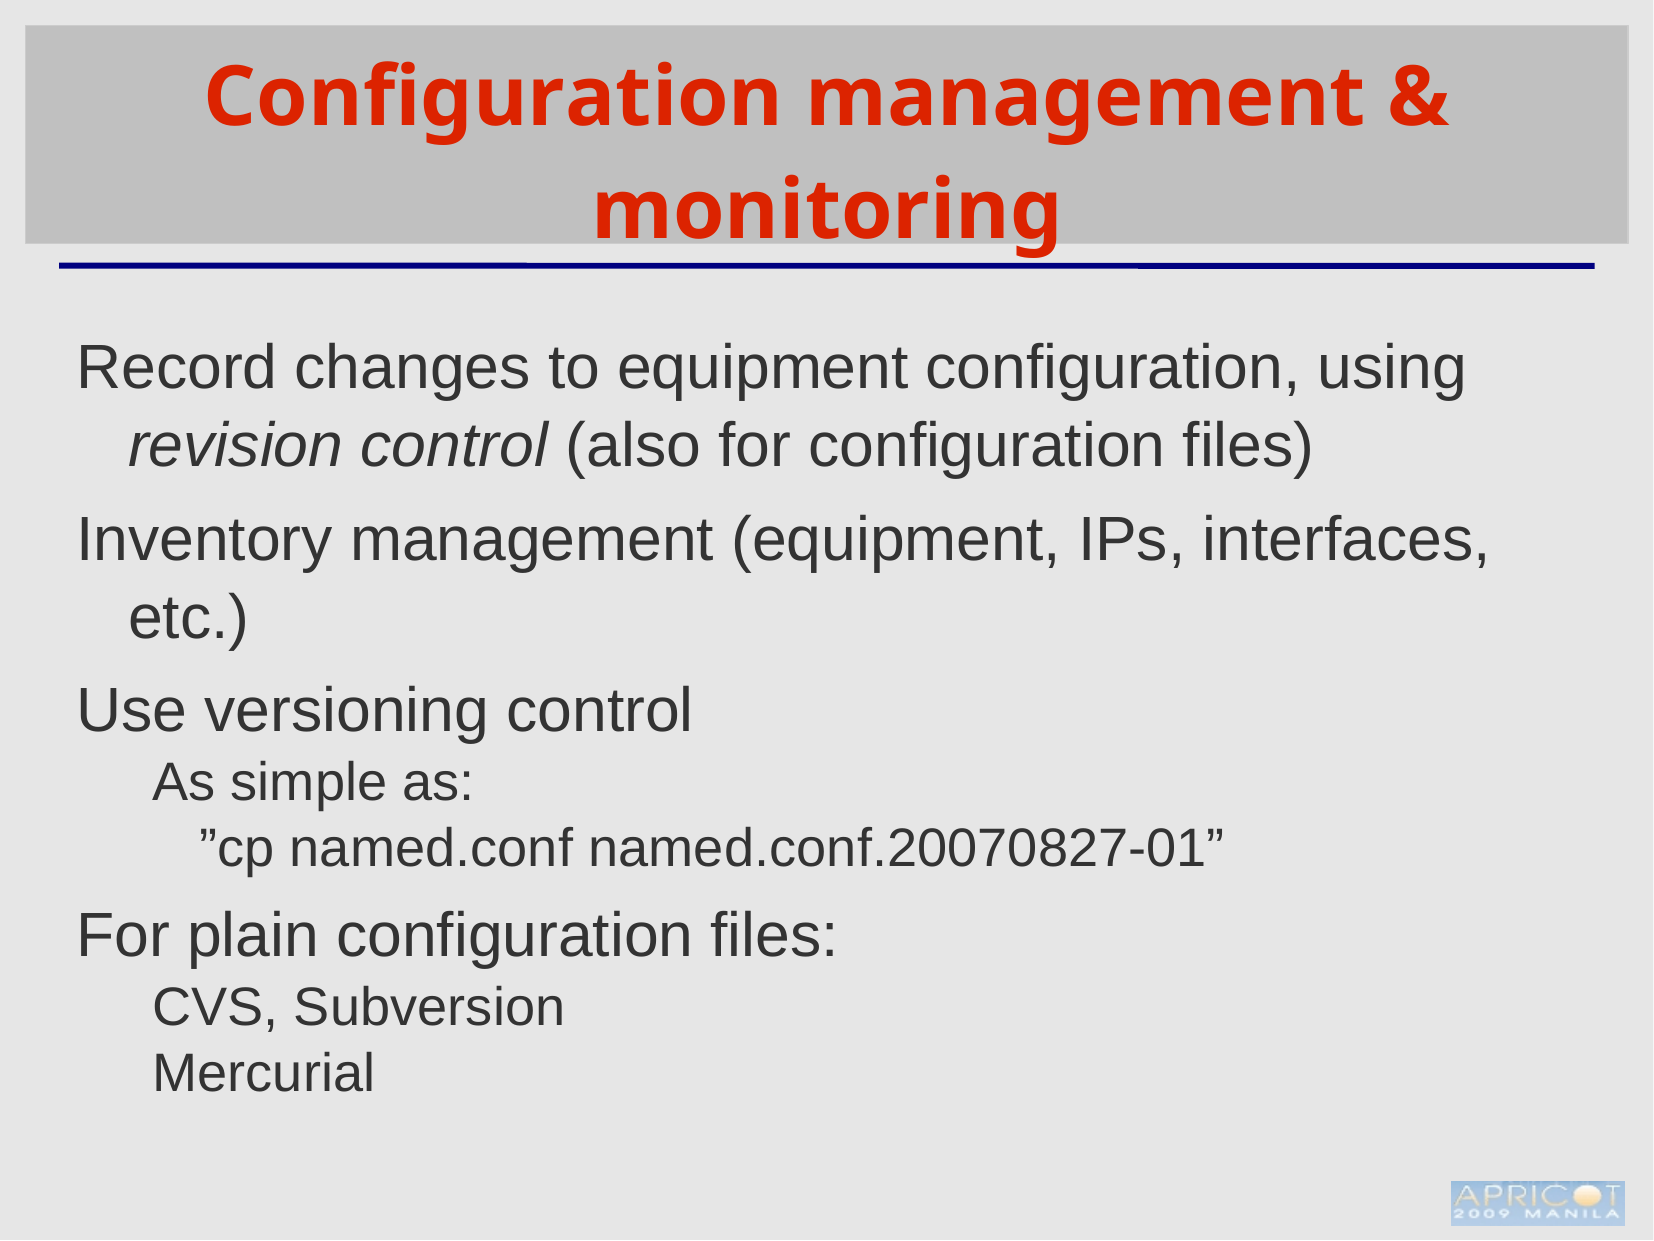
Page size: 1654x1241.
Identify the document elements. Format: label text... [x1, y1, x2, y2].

picture [1451, 1181, 1625, 1226]
list Record changes to equipment configuration, using revision control (also for configuration files)‏ Inventory management (equipment, IPs, interfaces, etc.)‏ Use versioning control As simple as: ”cp named.conf named.conf.20070827-01” For plain configuration files: CVS, Subversion Mercurial [59, 324, 1595, 1195]
title Configuration management & monitoring [121, 46, 1534, 254]
